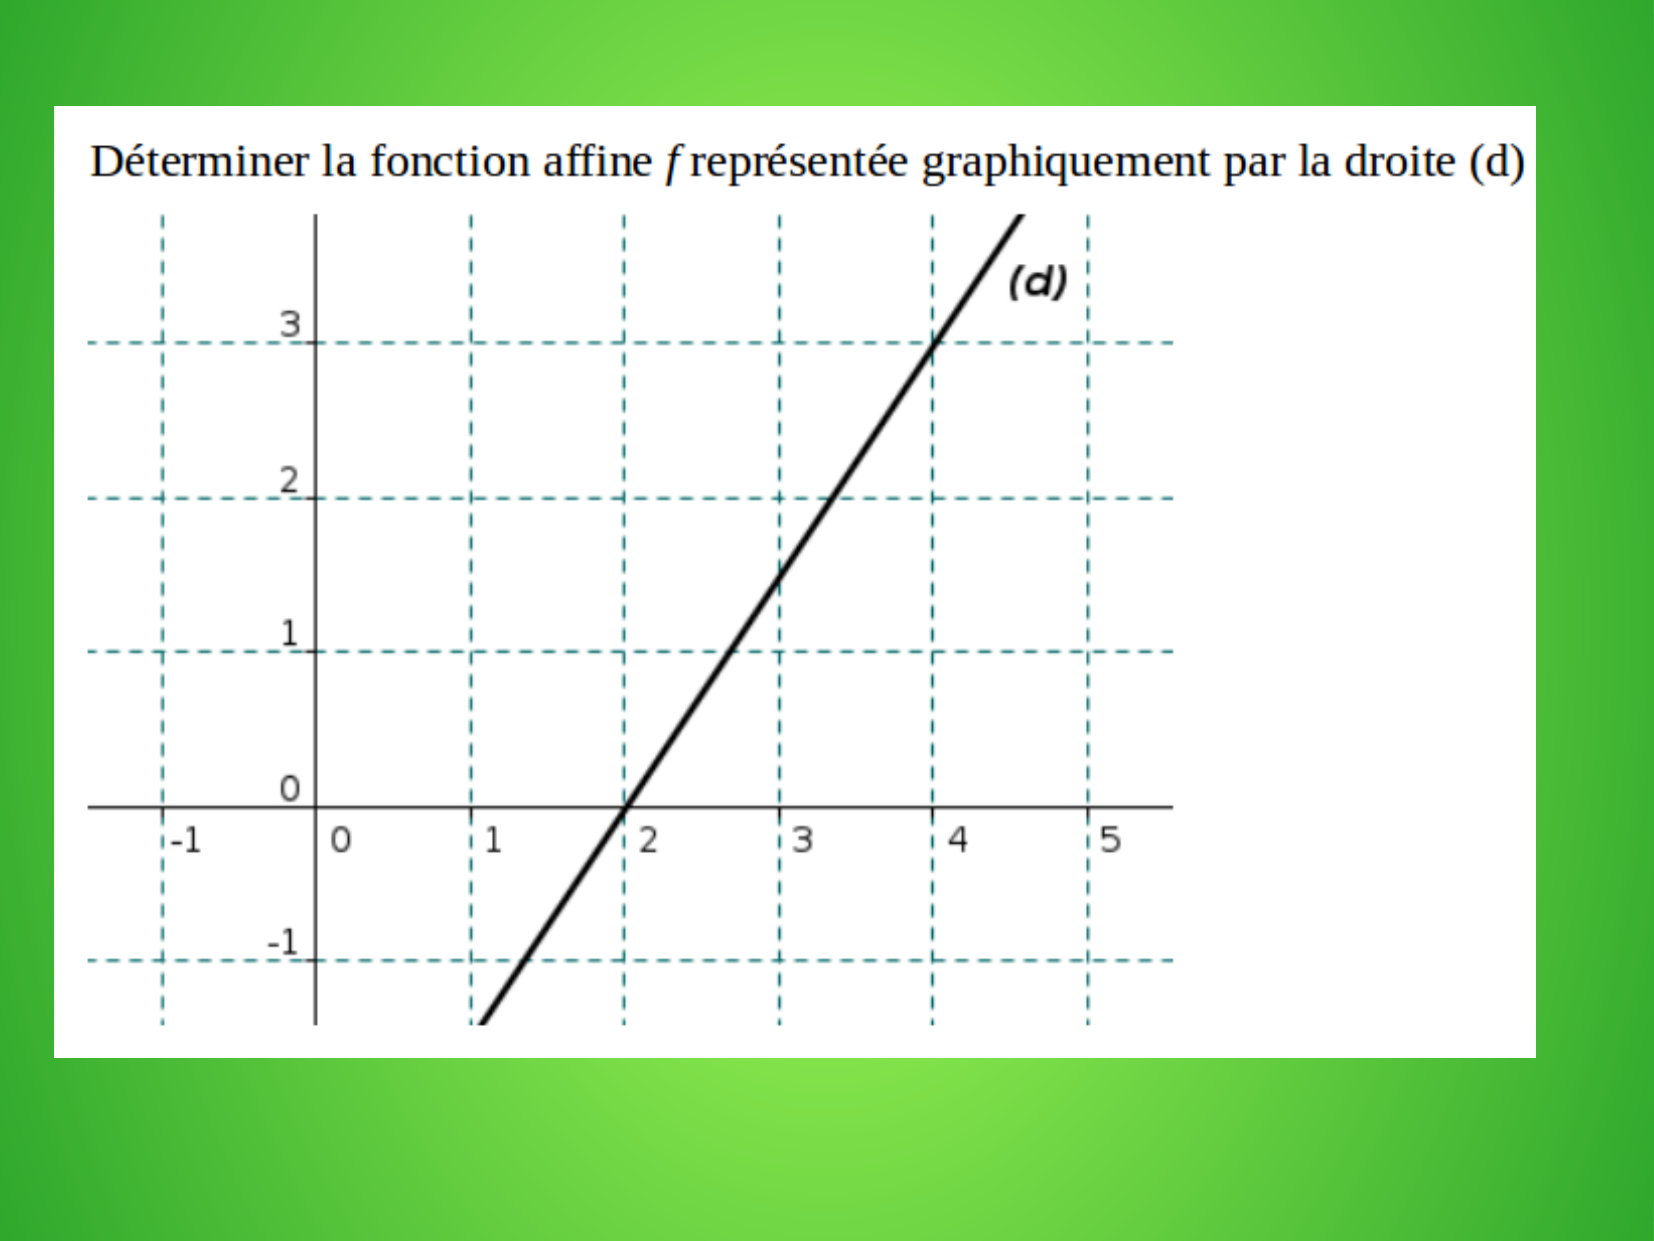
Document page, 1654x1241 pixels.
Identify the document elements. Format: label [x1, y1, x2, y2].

picture [54, 106, 1536, 1058]
